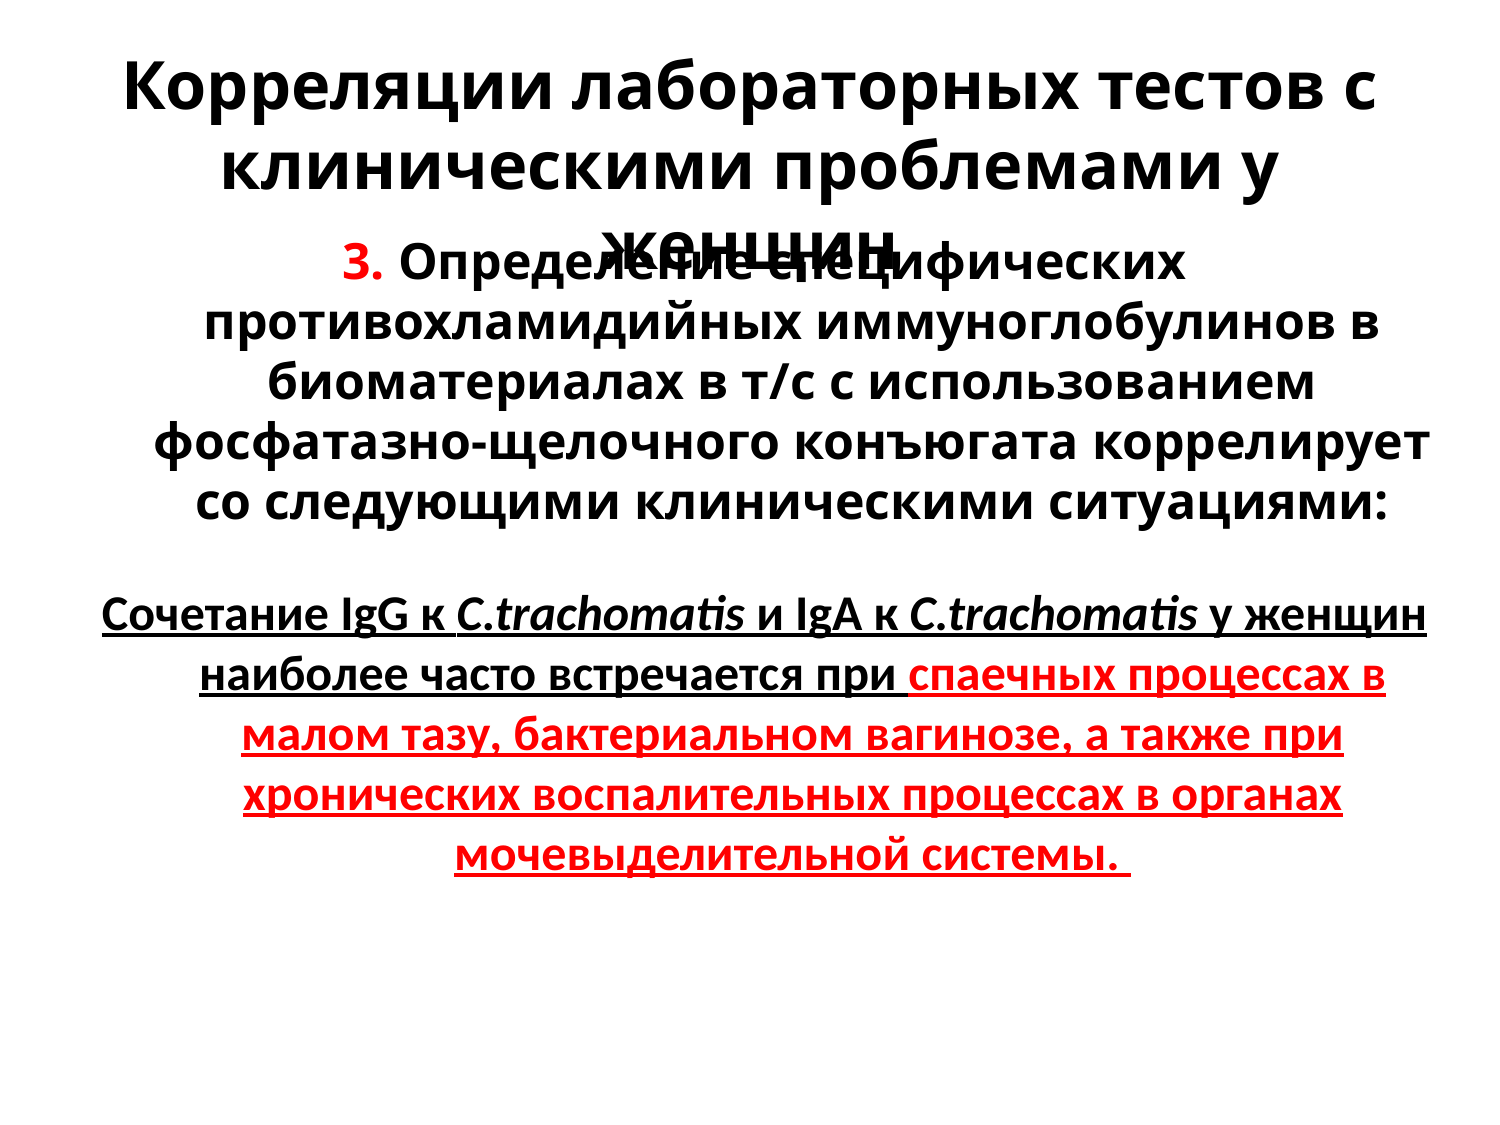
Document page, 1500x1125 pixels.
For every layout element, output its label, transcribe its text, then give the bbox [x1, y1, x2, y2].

title Корреляции лабораторных тестов с клиническими проблемами у женщин [58, 35, 1442, 176]
subtitle 3. Определение специфических противохламидийных иммуноглобулинов в биоматериалах в т/с с использованием фосфатазно-щелочного конъюгата коррелирует со следующими клиническими ситуациями: Сочетание IgG к C.trachomatis и IgA к C.trachomatis у женщин наиболее часто встречается при спаечных процессах в малом тазу, бактериальном вагинозе, а также при хронических воспалительных процессах в органах мочевыделительной системы. [58, 222, 1471, 1047]
